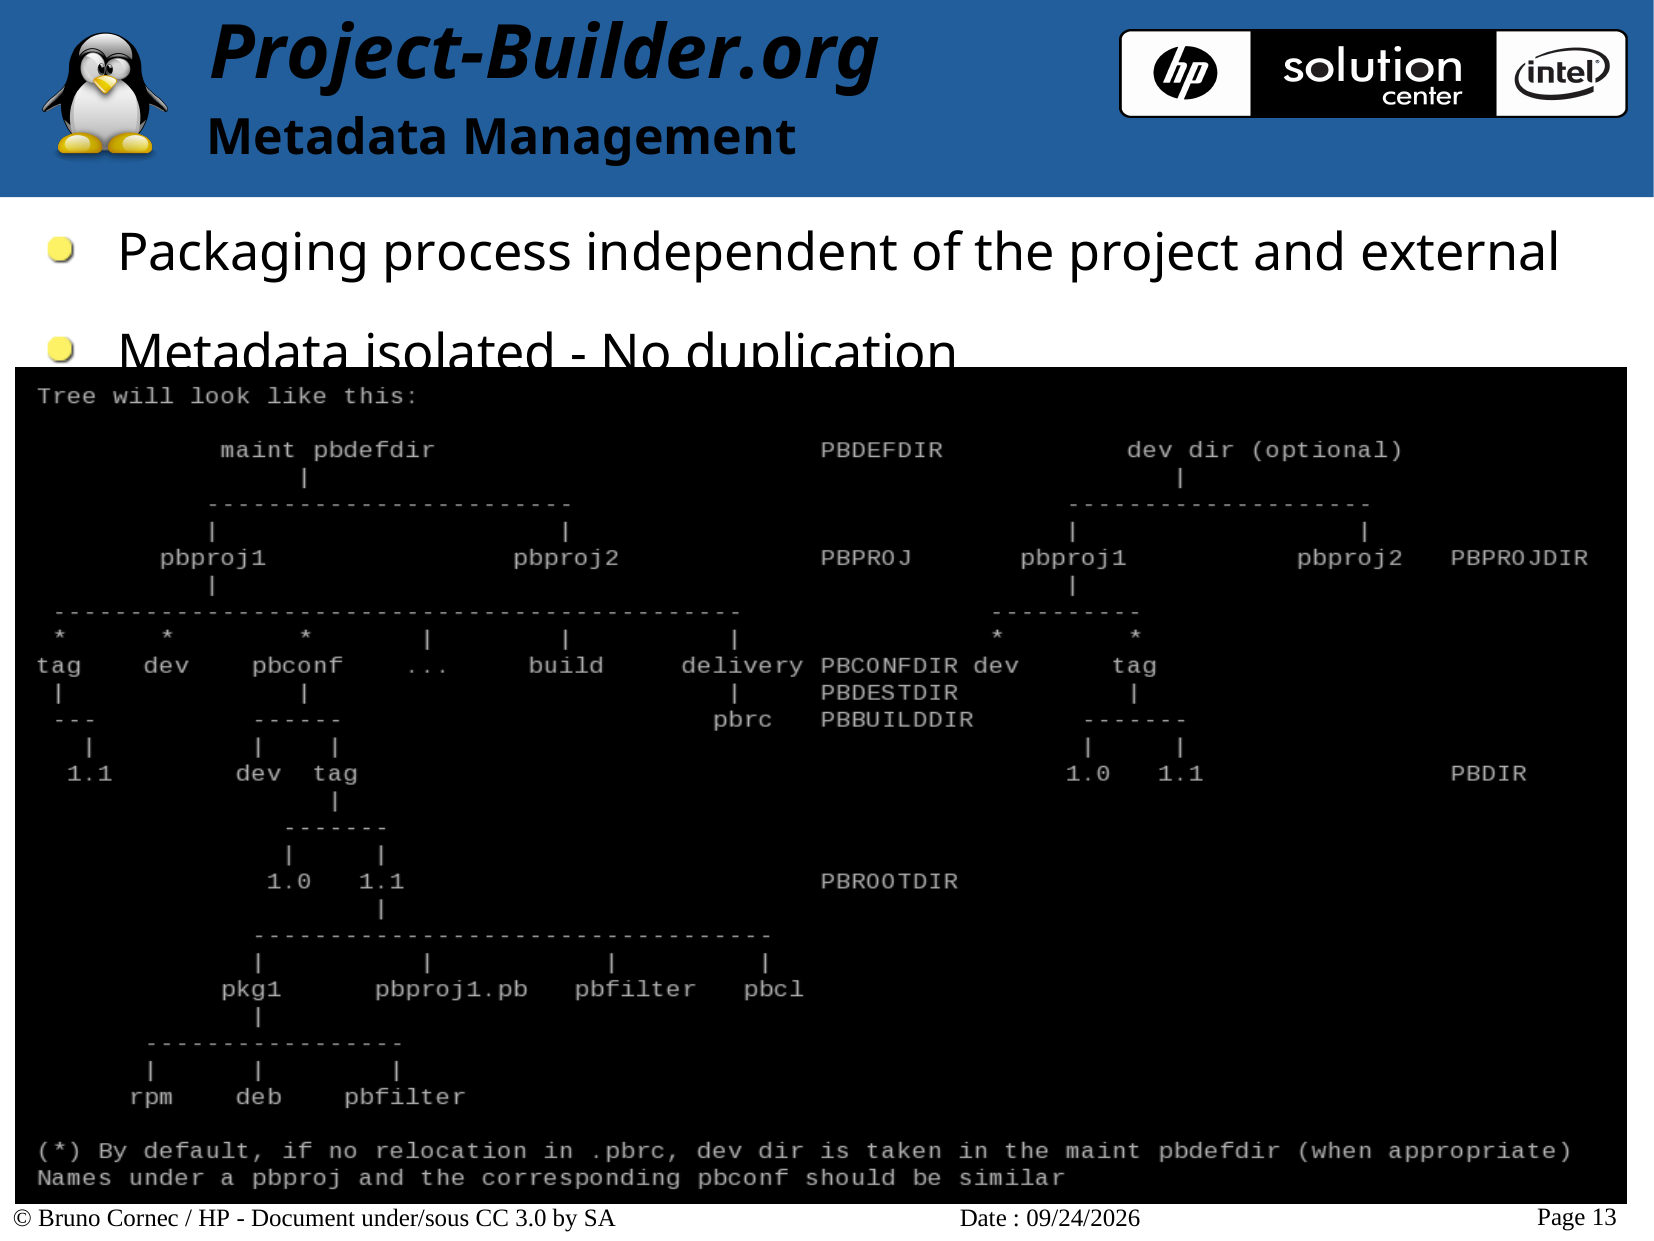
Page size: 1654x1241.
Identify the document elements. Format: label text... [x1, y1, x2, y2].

picture [42, 29, 168, 167]
picture [1119, 29, 1628, 118]
picture [15, 367, 1627, 1204]
list Packaging process independent of the project and external Metadata isolated - No duplication [34, 215, 1642, 1101]
title Metadata Management [206, 56, 1121, 215]
